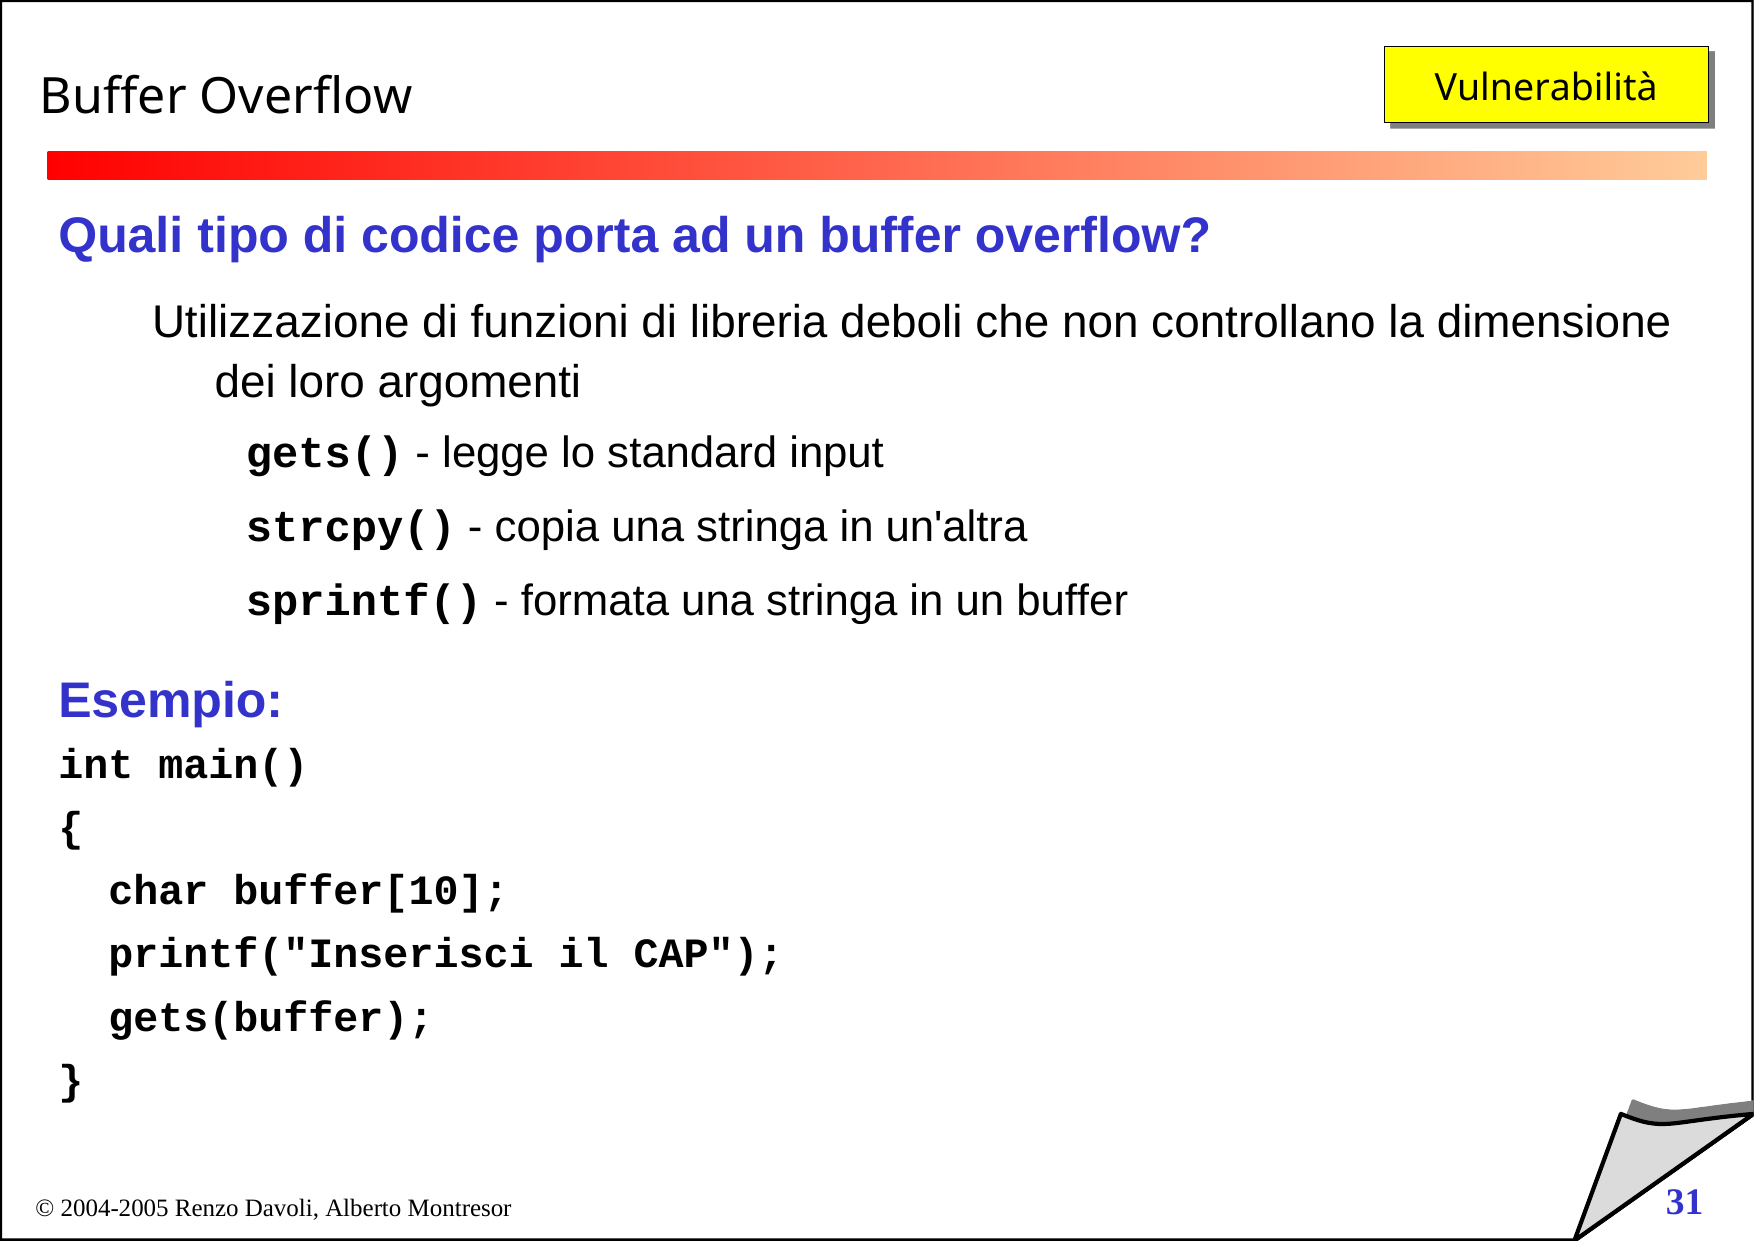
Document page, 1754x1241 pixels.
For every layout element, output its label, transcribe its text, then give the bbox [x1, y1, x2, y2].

text_box Vulnerabilità [1384, 46, 1709, 123]
title Buffer Overflow [40, 49, 1713, 144]
list Quali tipo di codice porta ad un buffer overflow? Utilizzazione di funzioni di libreria deboli che non controllano la dimensione dei loro argomenti gets() - legge lo standard input strcpy() - copia una stringa in un'altra sprintf() - formata una stringa in un buffer Esempio: int main() { char buffer[10]; printf("Inserisci il CAP"); gets(buffer); } [58, 206, 1695, 1181]
